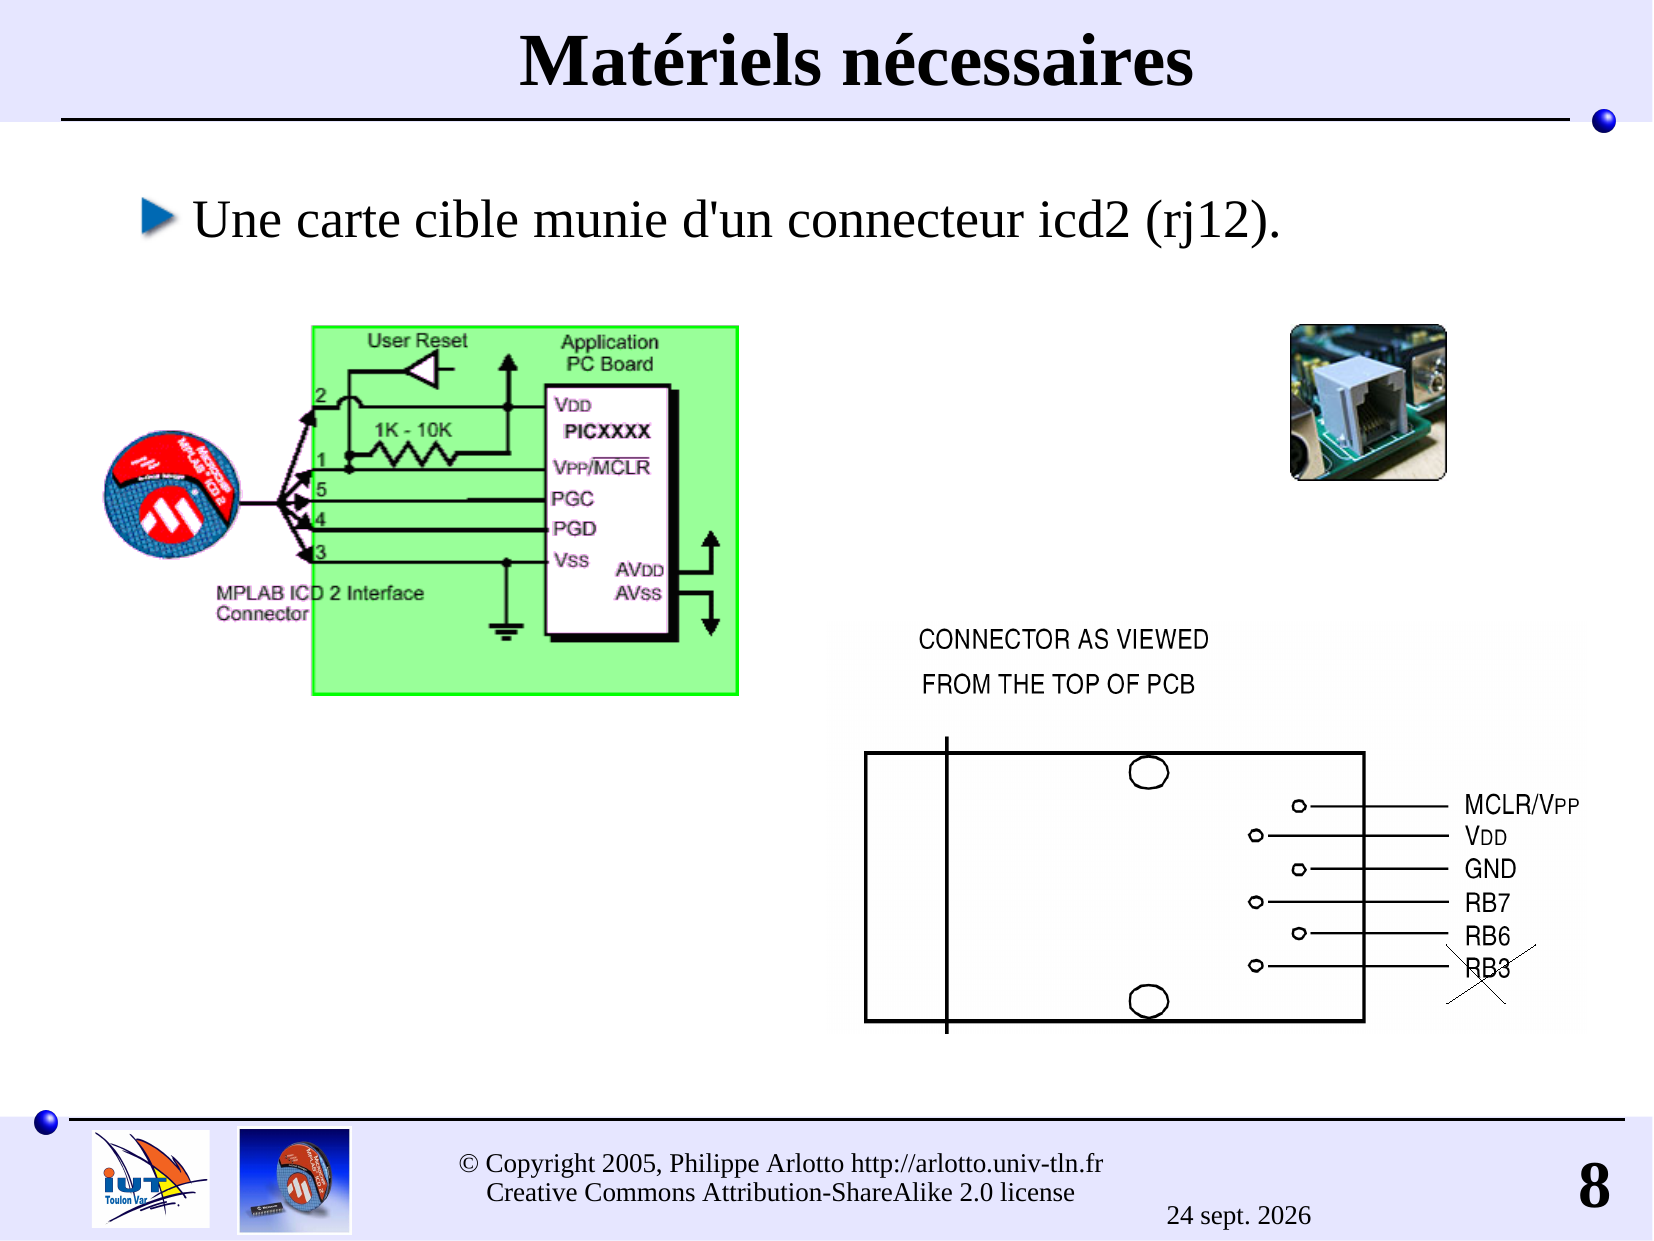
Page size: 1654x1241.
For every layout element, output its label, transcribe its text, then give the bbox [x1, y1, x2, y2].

picture [826, 621, 1587, 1034]
title Matériels nécessaires [95, 11, 1585, 110]
picture [100, 324, 739, 696]
list Une carte cible munie d'un connecteur icd2 (rj12). [121, 188, 1534, 1039]
picture [1290, 324, 1447, 482]
picture [237, 1126, 352, 1235]
